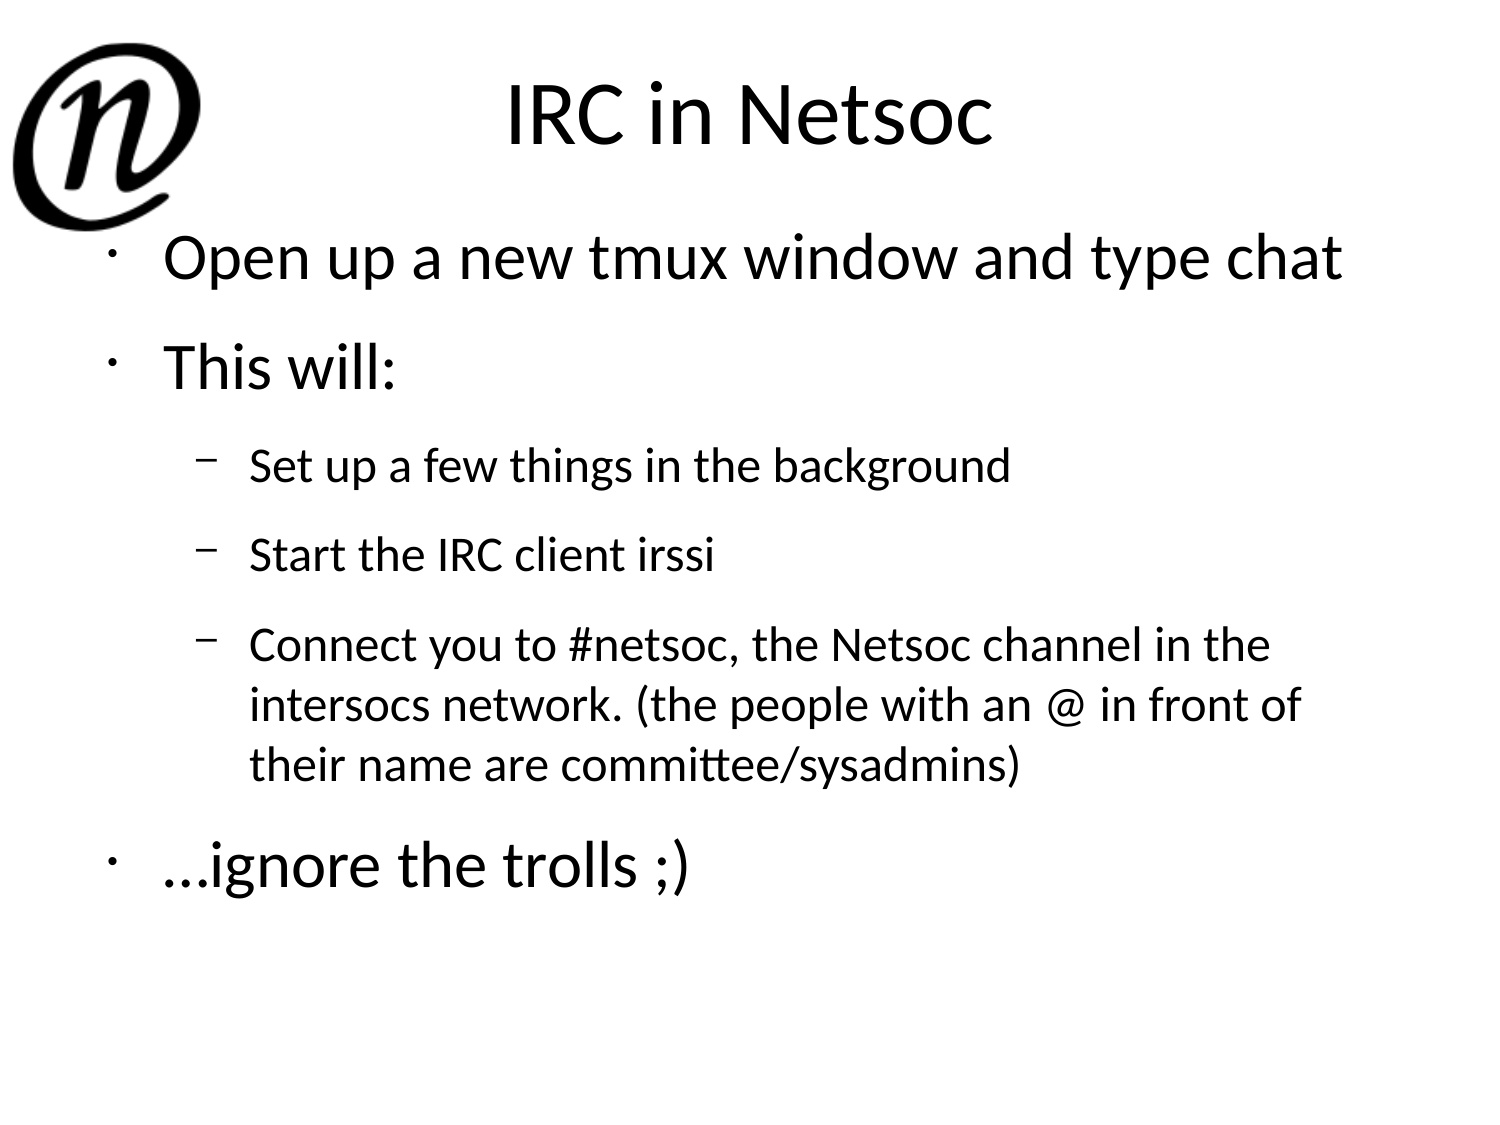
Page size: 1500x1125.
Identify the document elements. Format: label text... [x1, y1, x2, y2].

title IRC in Netsoc [75, 45, 1425, 233]
picture [0, 30, 214, 245]
list Open up a new tmux window and type chat This will: Set up a few things in the background Start the IRC client irssi Connect you to #netsoc, the Netsoc channel in the intersocs network. (the people with an @ in front of their name are committee/sysadmins) …ignore the trolls ;) [92, 96, 1418, 839]
